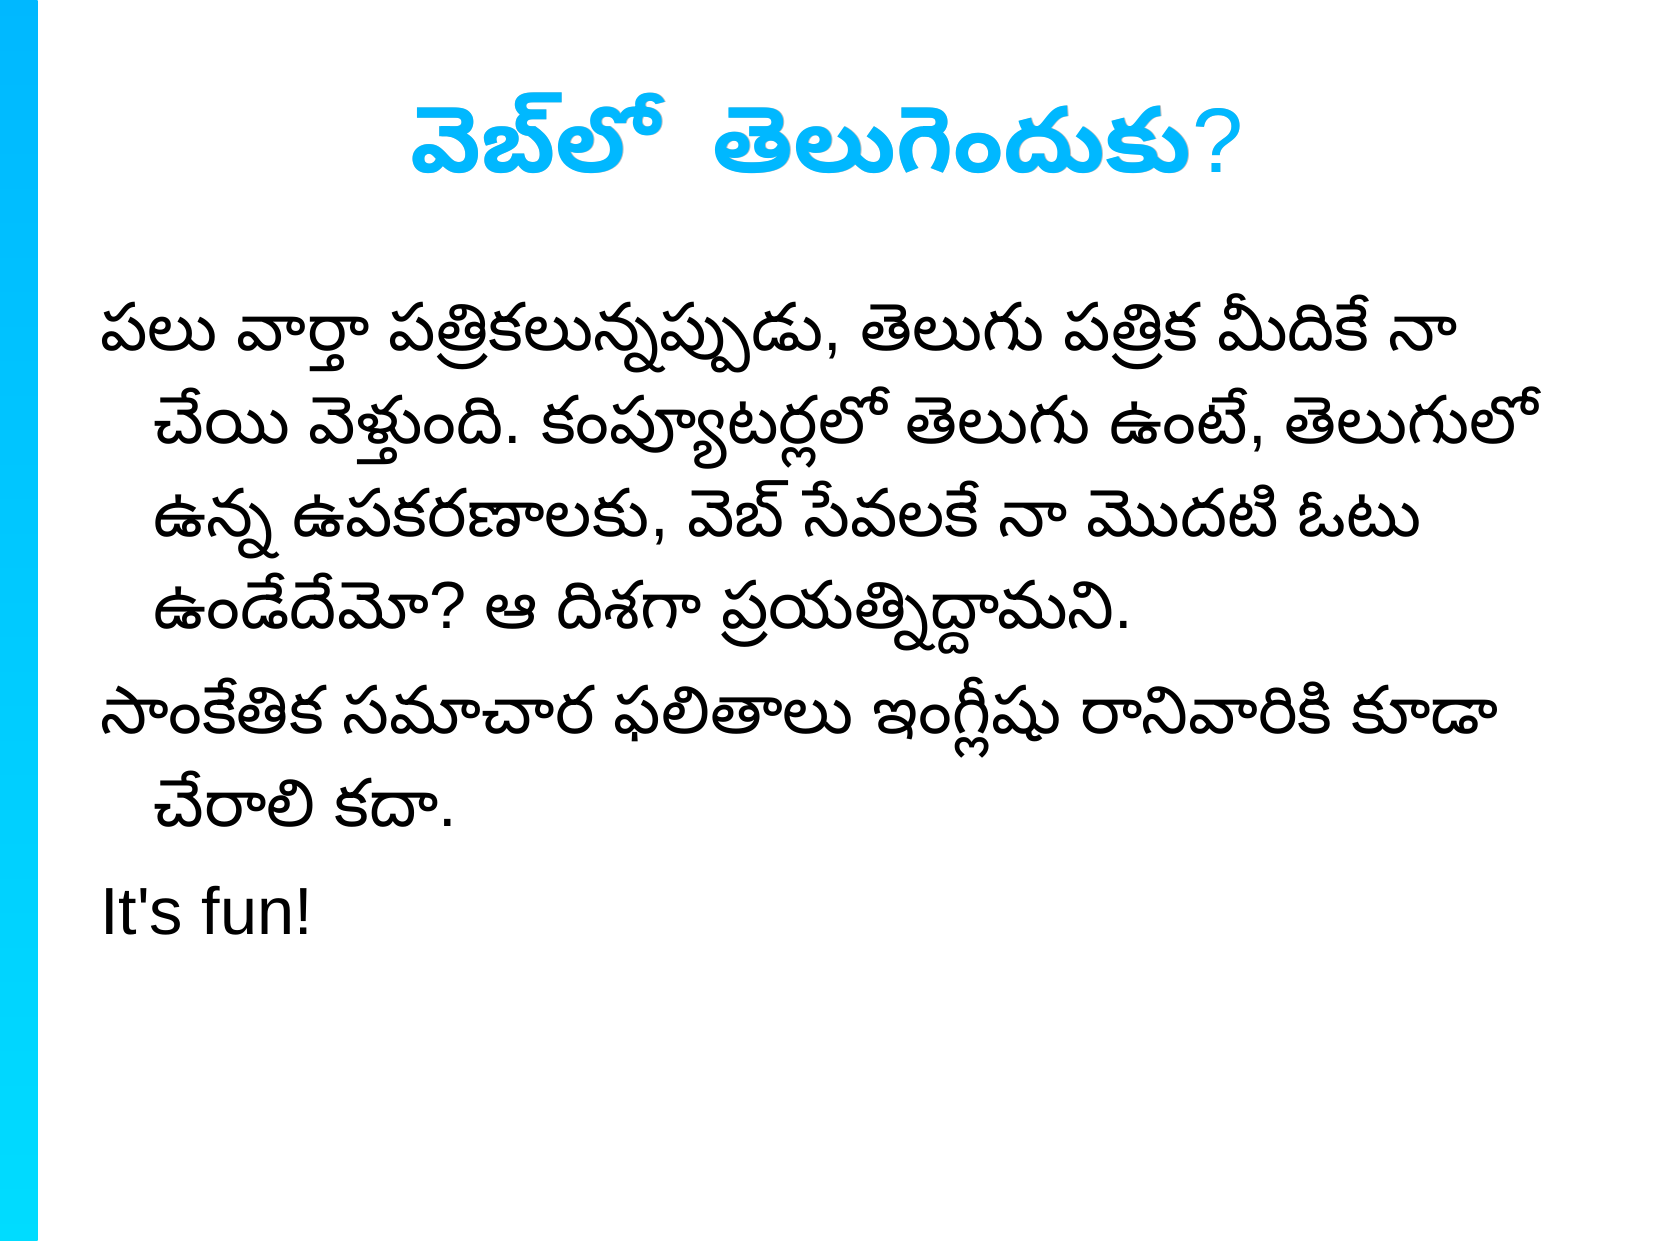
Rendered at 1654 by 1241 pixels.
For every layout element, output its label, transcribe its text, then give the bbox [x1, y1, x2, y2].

title వెబ్‌లో తెలుగెందుకు? [82, 56, 1571, 250]
list పలు వార్తా పత్రికలున్నప్పుడు, తెలుగు పత్రిక మీదికే నా చేయి వెళ్తుంది. కంప్యూటర్లలో తెలుగు ఉంటే, తెలుగులో ఉన్న ఉపకరణాలకు, వెబ్ సేవలకే నా మొదటి ఓటు ఉండేదేమో? ఆ దిశగా ప్రయత్నిద్దామని. సాంకేతిక సమాచార ఫలితాలు ఇంగ్లీషు రానివారికి కూడా చేరాలి కదా. It's fun! [82, 290, 1571, 1094]
picture [0, 0, 1654, 1241]
